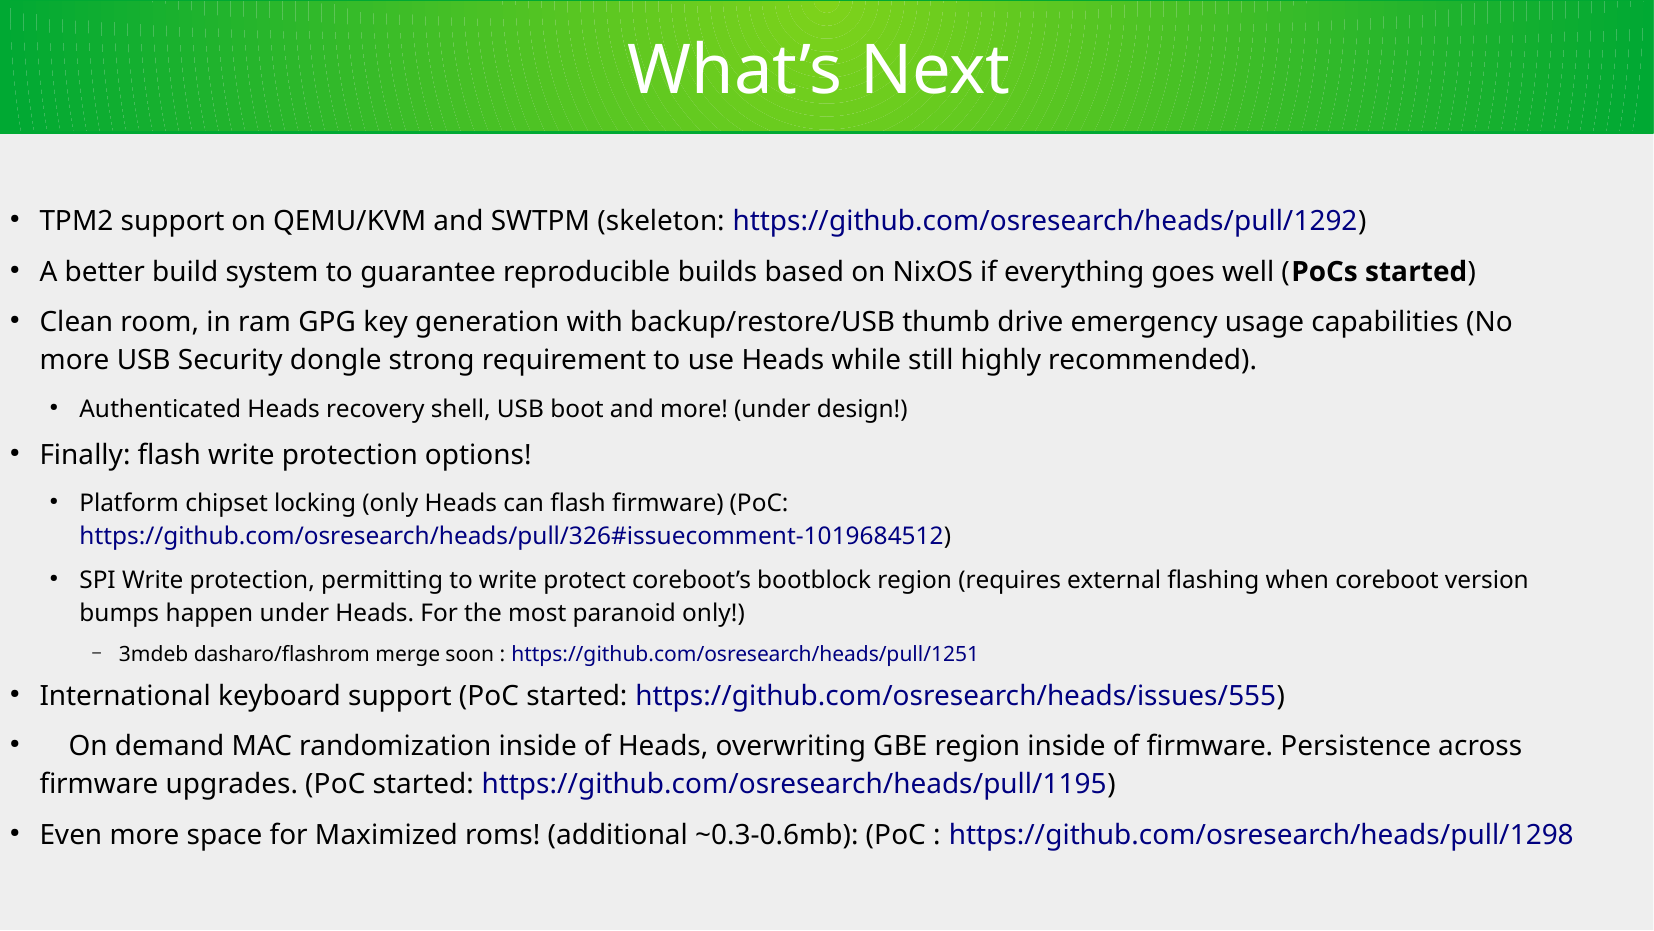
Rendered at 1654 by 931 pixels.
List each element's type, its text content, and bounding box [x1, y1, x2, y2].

title What’s Next [73, 14, 1565, 119]
list TPM2 support on QEMU/KVM and SWTPM (skeleton: https://github.com/osresearch/heads/pull/1292) A better build system to guarantee reproducible builds based on NixOS if everything goes well (PoCs started) Clean room, in ram GPG key generation with backup/restore/USB thumb drive emergency usage capabilities (No more USB Security dongle strong requirement to use Heads while still highly recommended). Authenticated Heads recovery shell, USB boot and more! (under design!) Finally: flash write protection options! Platform chipset locking (only Heads can flash firmware) (PoC: https://github.com/osresearch/heads/pull/326#issuecomment-1019684512) SPI Write protection, permitting to write protect coreboot’s bootblock region (requires external flashing when coreboot version bumps happen under Heads. For the most paranoid only!) 3mdeb dasharo/flashrom merge soon : https://github.com/osresearch/heads/pull/1251 International keyboard support (PoC started: https://github.com/osresearch/heads/issues/555) On demand MAC randomization inside of Heads, overwriting GBE region inside of firmware. Persistence across firmware upgrades. (PoC started: https://github.com/osresearch/heads/pull/1195) Even more space for Maximized roms! (additional ~0.3-0.6mb): (PoC : https://github.com/osresearch/heads/pull/1298 [0, 150, 1576, 901]
